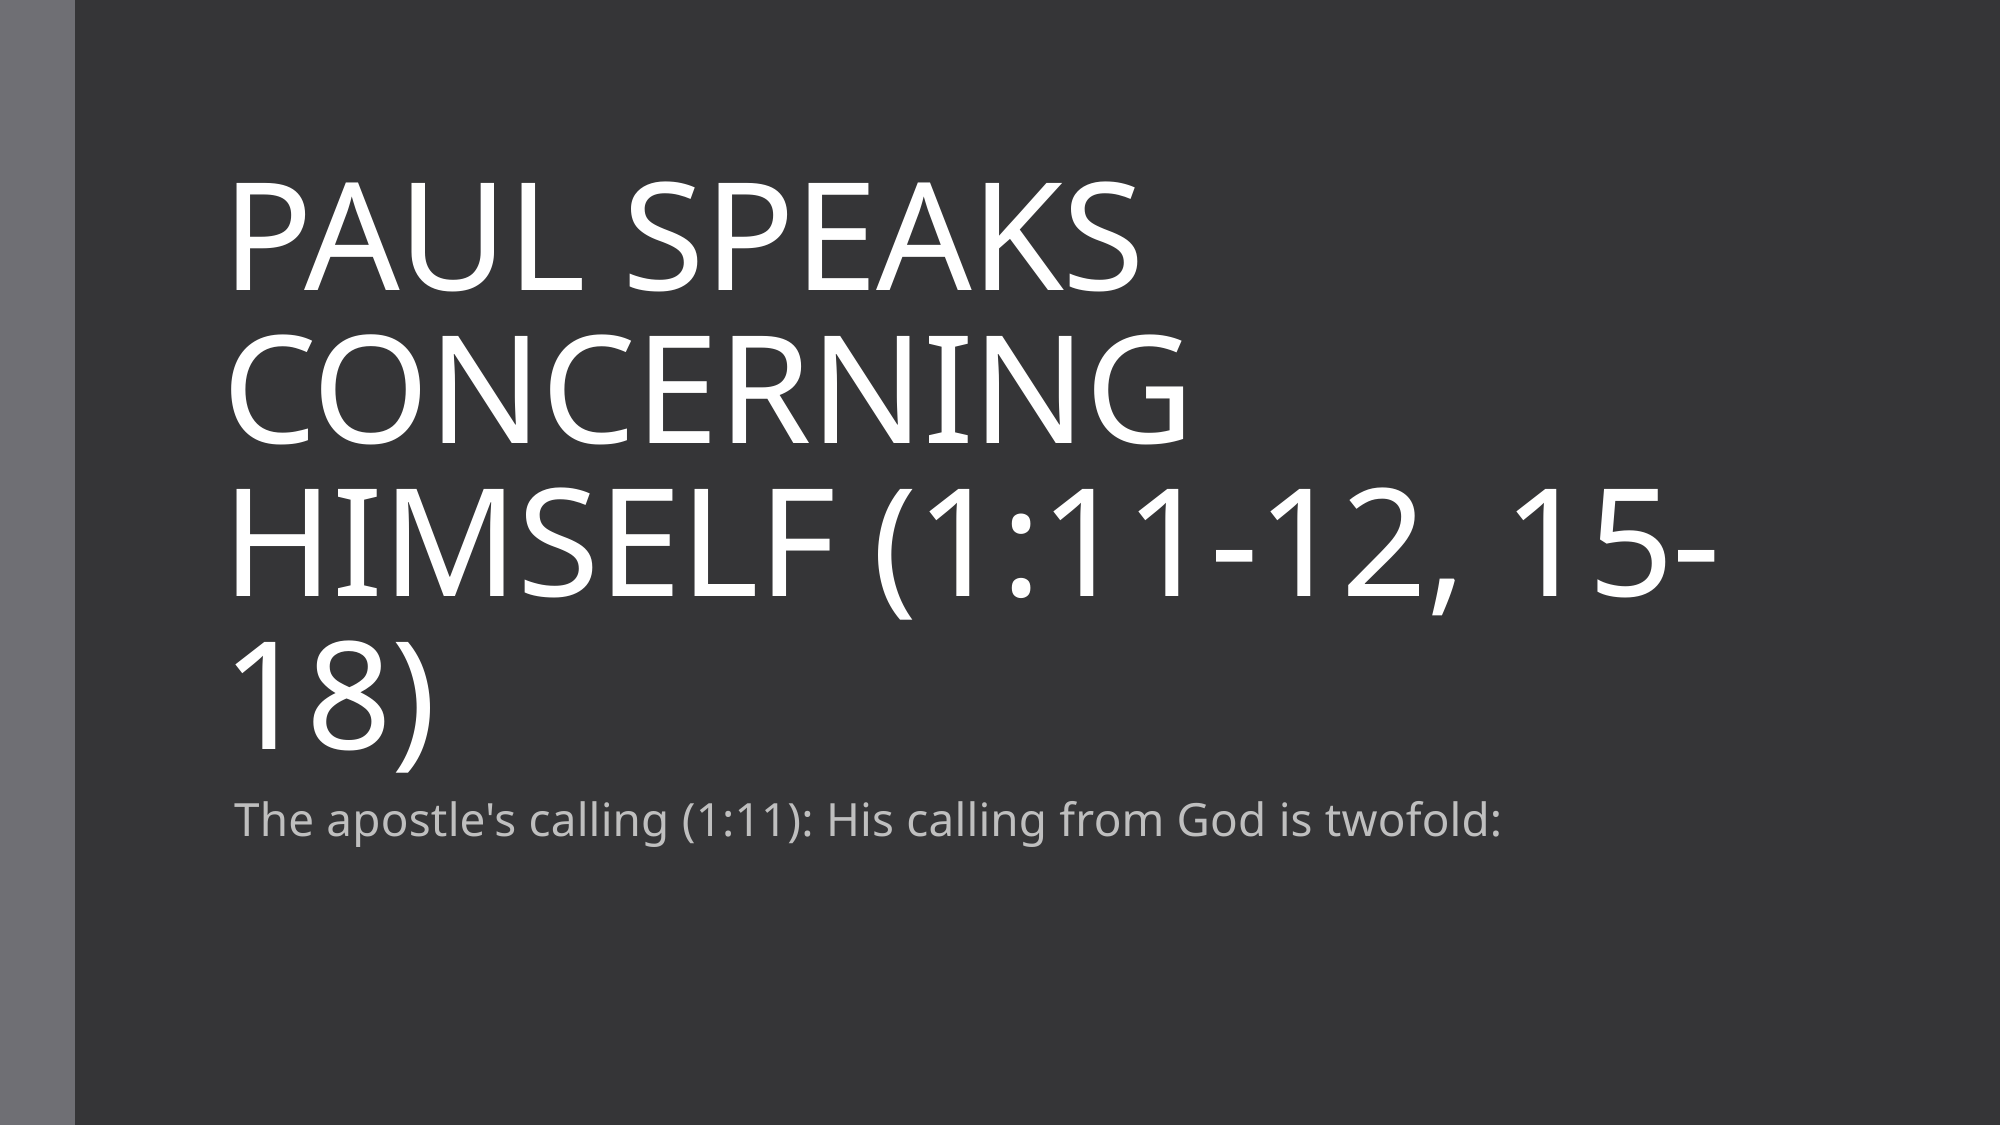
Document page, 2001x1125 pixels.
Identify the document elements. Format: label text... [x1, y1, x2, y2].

subtitle The apostle's calling (1:11): His calling from God is twofold: [206, 787, 1752, 1066]
title PAUL SPEAKS CONCERNING HIMSELF (1:11-12, 15-18) [206, 124, 1752, 787]
